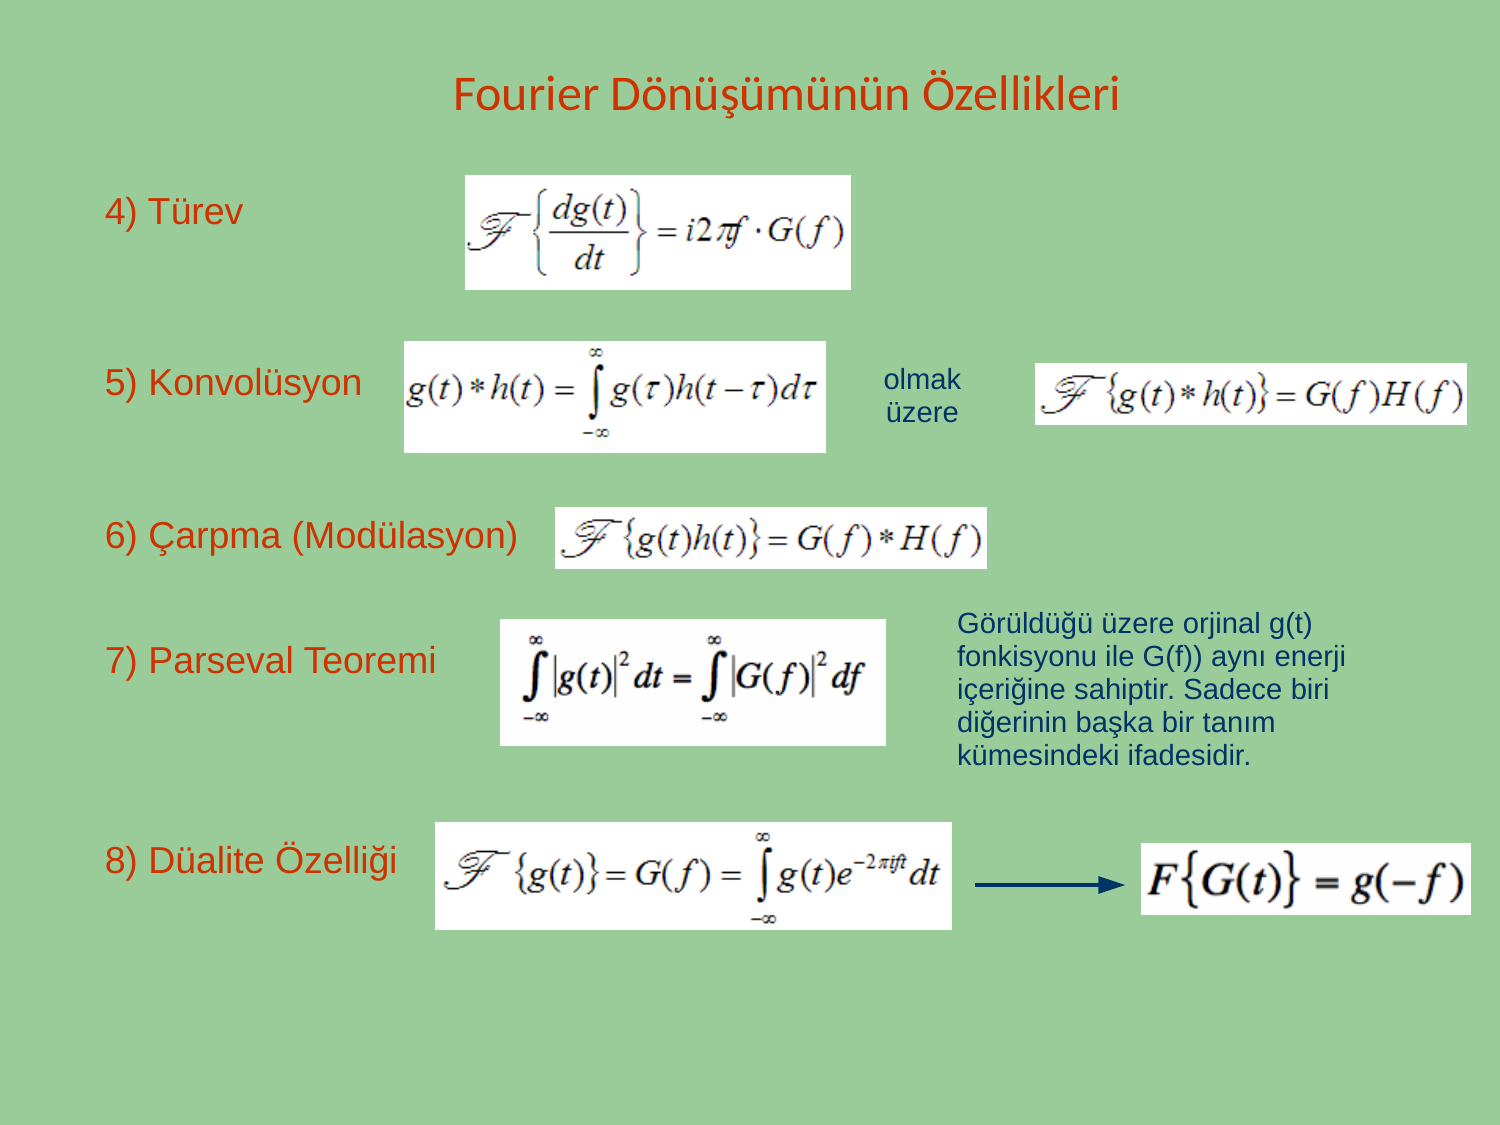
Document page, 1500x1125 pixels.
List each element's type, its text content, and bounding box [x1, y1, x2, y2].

picture [435, 822, 952, 931]
picture [1035, 363, 1467, 425]
text_box 4) Türev [90, 182, 364, 240]
text_box 8) Düalite Özelliği [90, 832, 435, 906]
text_box olmak üzere [825, 355, 1021, 437]
text_box Görüldüğü üzere orjinal g(t) fonkisyonu ile G(f)) aynı enerji içeriğine sahiptir. Sadece biri diğerinin başka bir tanım kümesindeki ifadesidir. [942, 600, 1456, 779]
text_box 5) Konvolüsyon [90, 353, 404, 453]
picture [500, 619, 886, 746]
picture [1141, 843, 1471, 916]
title Fourier Dönüşümünün Özellikleri [150, 50, 1425, 146]
text_box 6) Çarpma (Modülasyon) [90, 507, 571, 581]
picture [404, 341, 826, 453]
picture [465, 175, 851, 290]
picture [555, 507, 987, 569]
text_box 7) Parseval Teoremi [90, 631, 500, 705]
